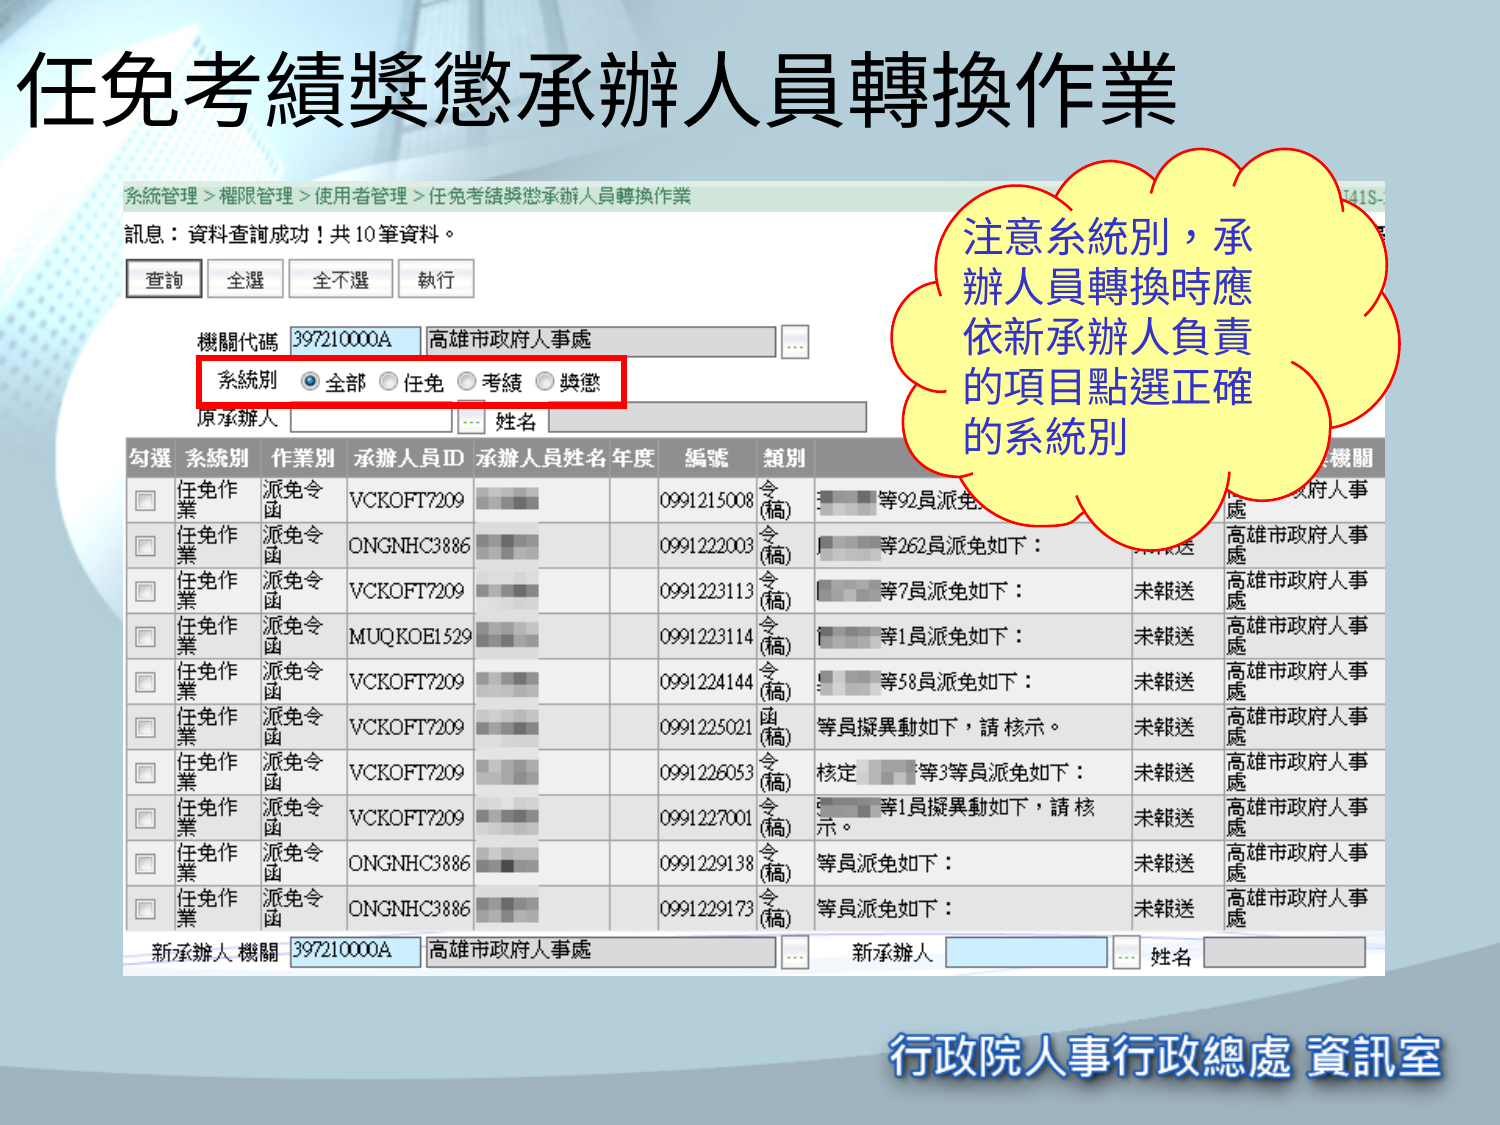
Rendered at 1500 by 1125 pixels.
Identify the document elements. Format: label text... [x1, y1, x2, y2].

title 任免考績獎懲承辦人員轉換作業 [0, 31, 1251, 144]
text_box 注意糸統別，承辦人員轉換時應依新承辦人負責的項目點選正確的系統別 [891, 148, 1400, 551]
picture [1336, 181, 1385, 244]
picture [123, 181, 1385, 976]
